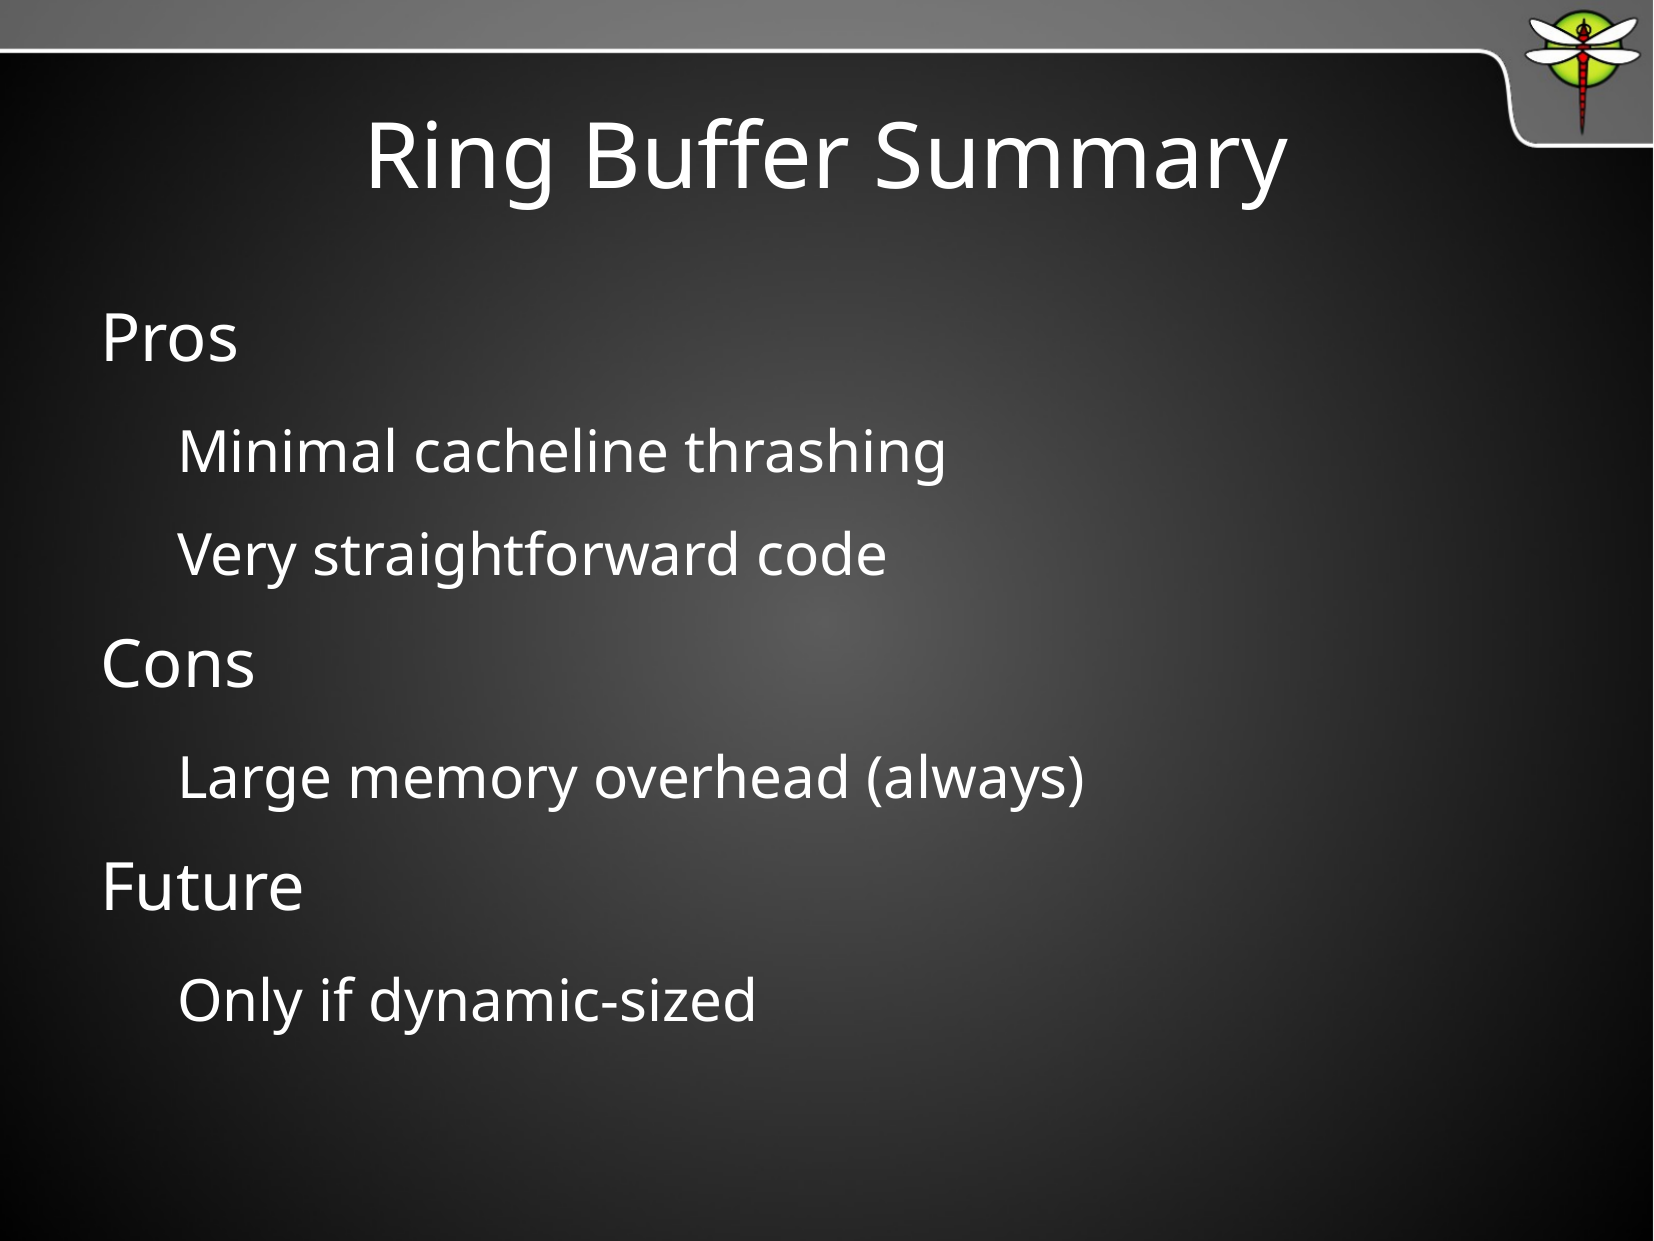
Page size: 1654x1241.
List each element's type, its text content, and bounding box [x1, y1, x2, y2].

title Ring Buffer Summary [82, 49, 1571, 257]
list Pros Minimal cacheline thrashing Very straightforward code Cons Large memory overhead (always) Future Only if dynamic-sized [82, 290, 1571, 1094]
picture [0, 0, 1654, 1241]
